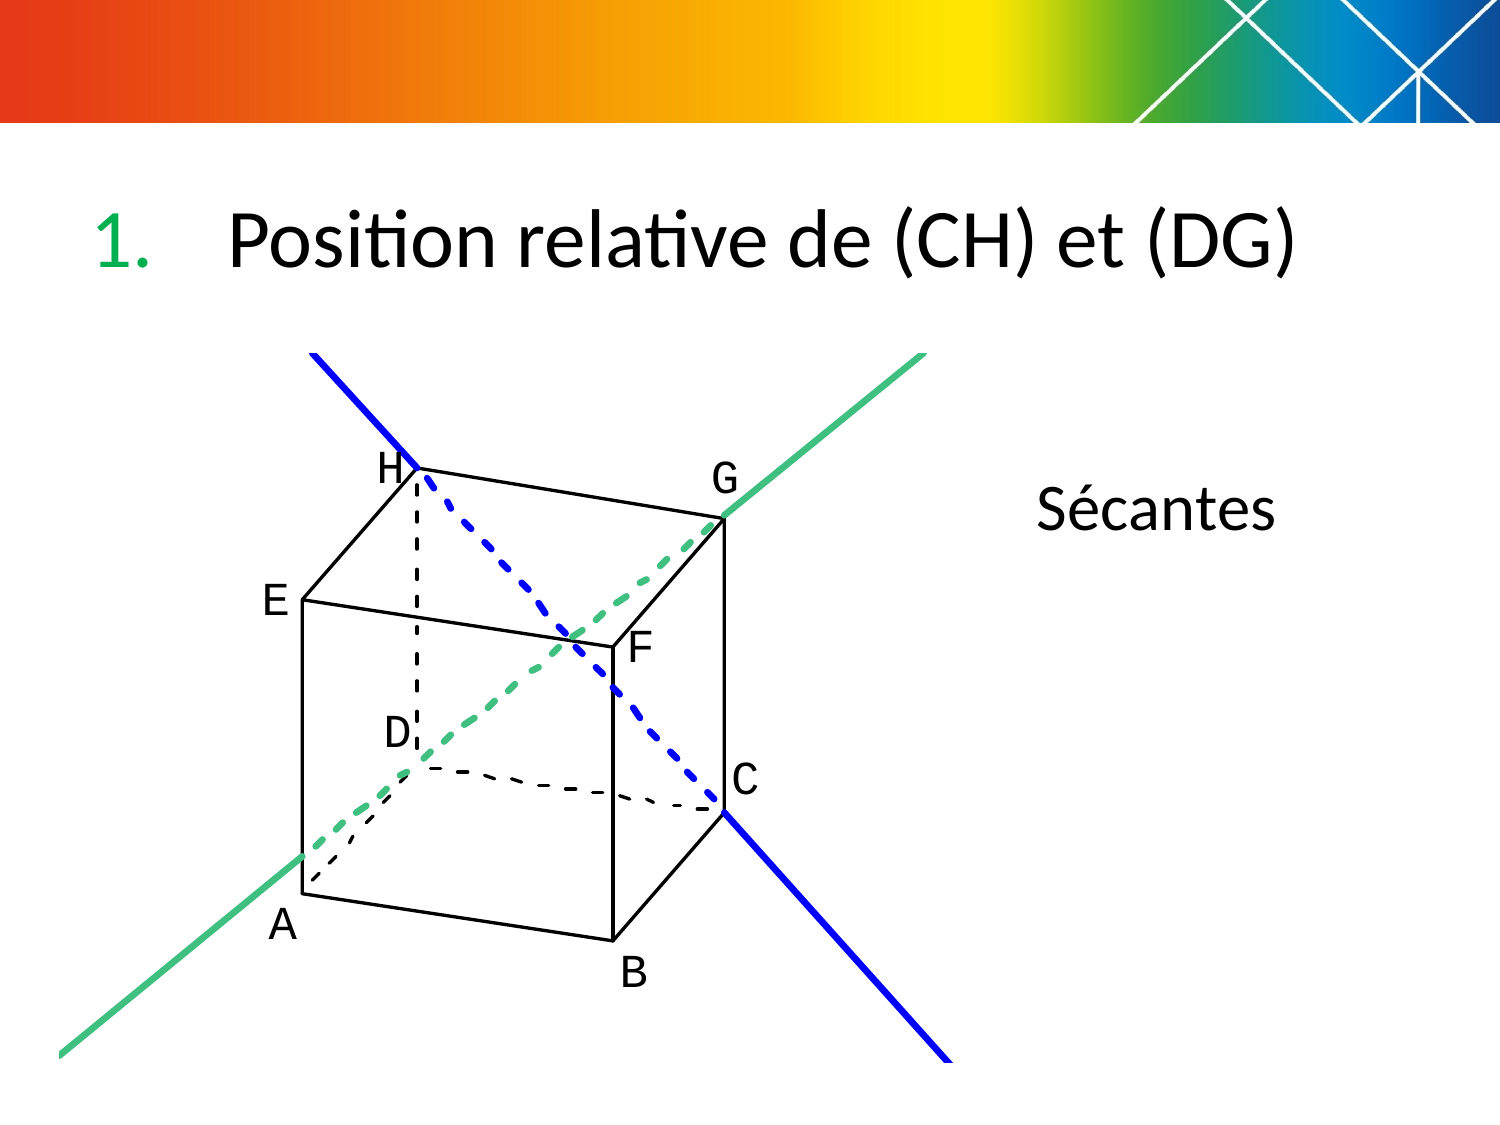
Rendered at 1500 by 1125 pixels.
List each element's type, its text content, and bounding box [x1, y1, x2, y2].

title Position relative de (CH) et (DG) [75, 163, 1500, 305]
picture [59, 353, 975, 1063]
picture [0, 0, 1359, 123]
text_box Sécantes [1021, 456, 1459, 552]
picture [1340, 0, 1500, 123]
